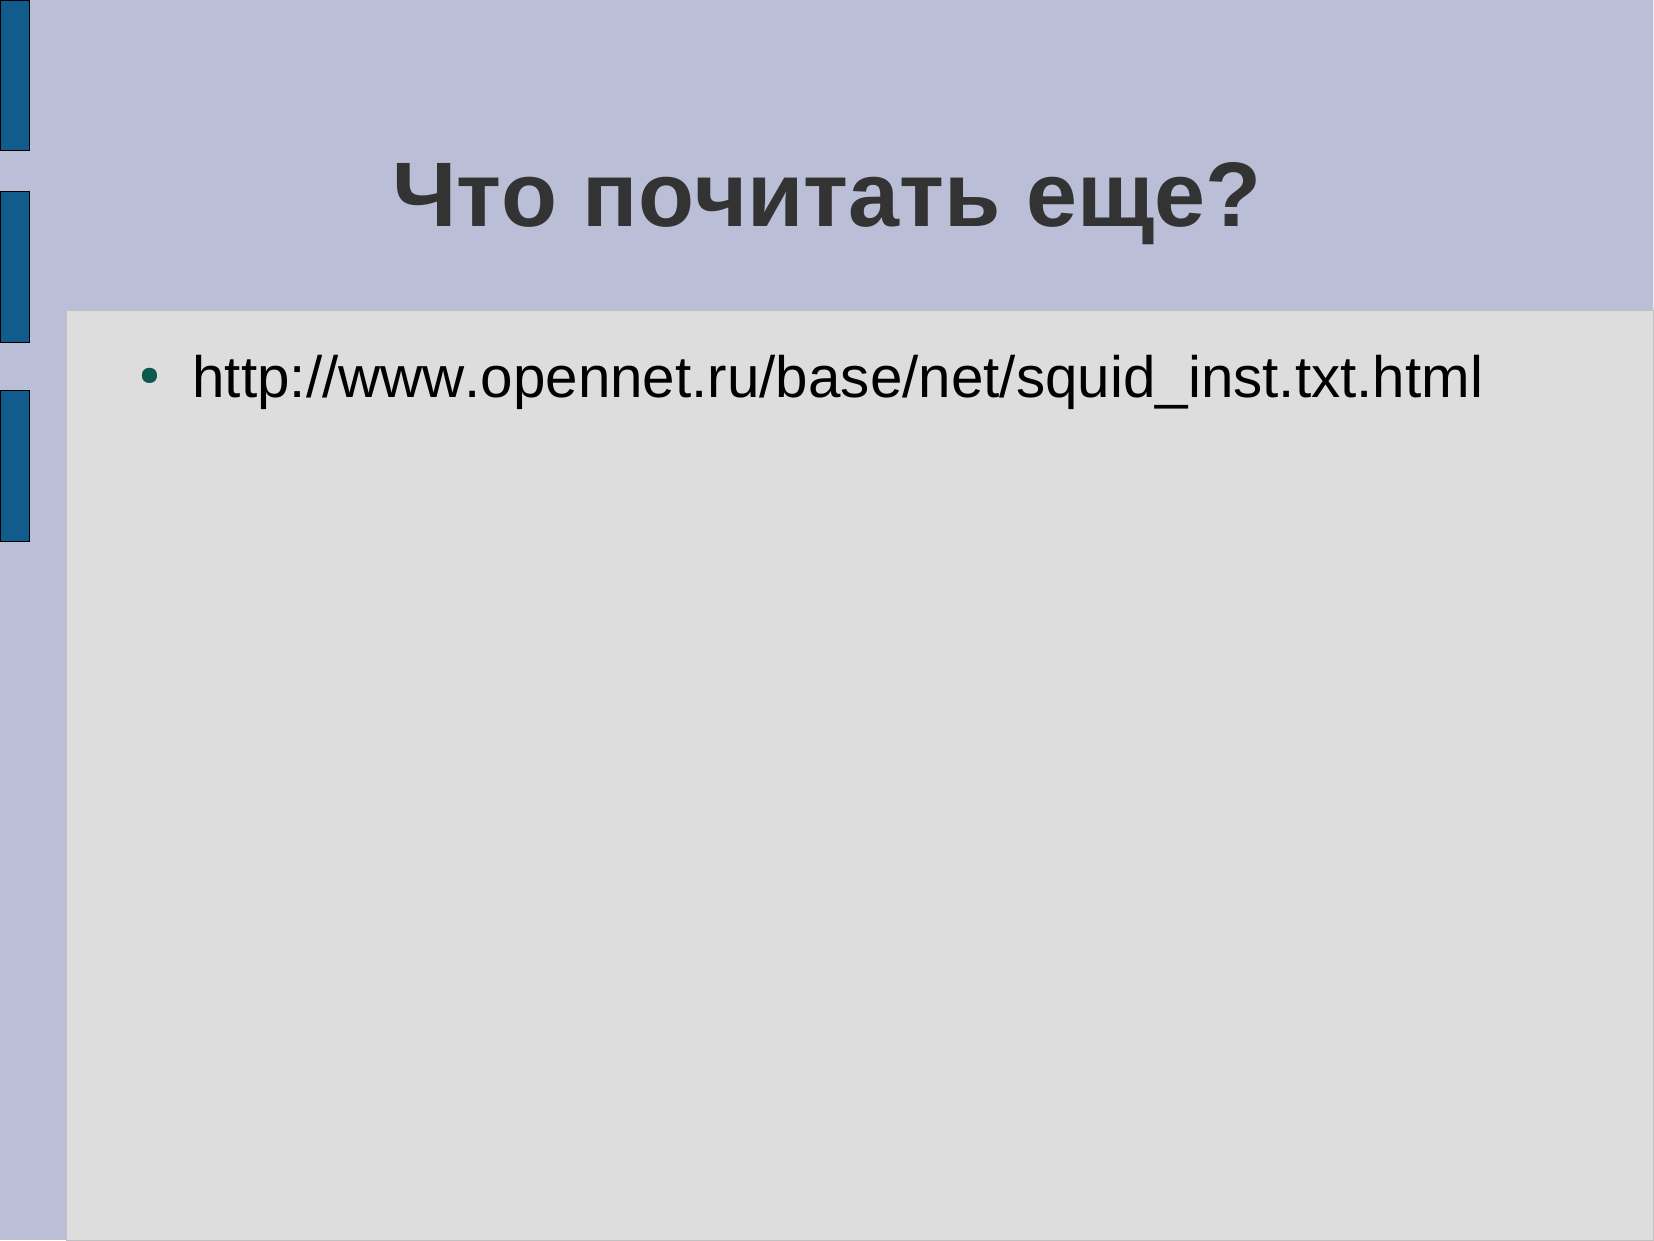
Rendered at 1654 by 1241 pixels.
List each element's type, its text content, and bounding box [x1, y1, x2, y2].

list http://www.opennet.ru/base/net/squid_inst.txt.html [121, 344, 1534, 1149]
title Что почитать еще? [121, 98, 1534, 291]
